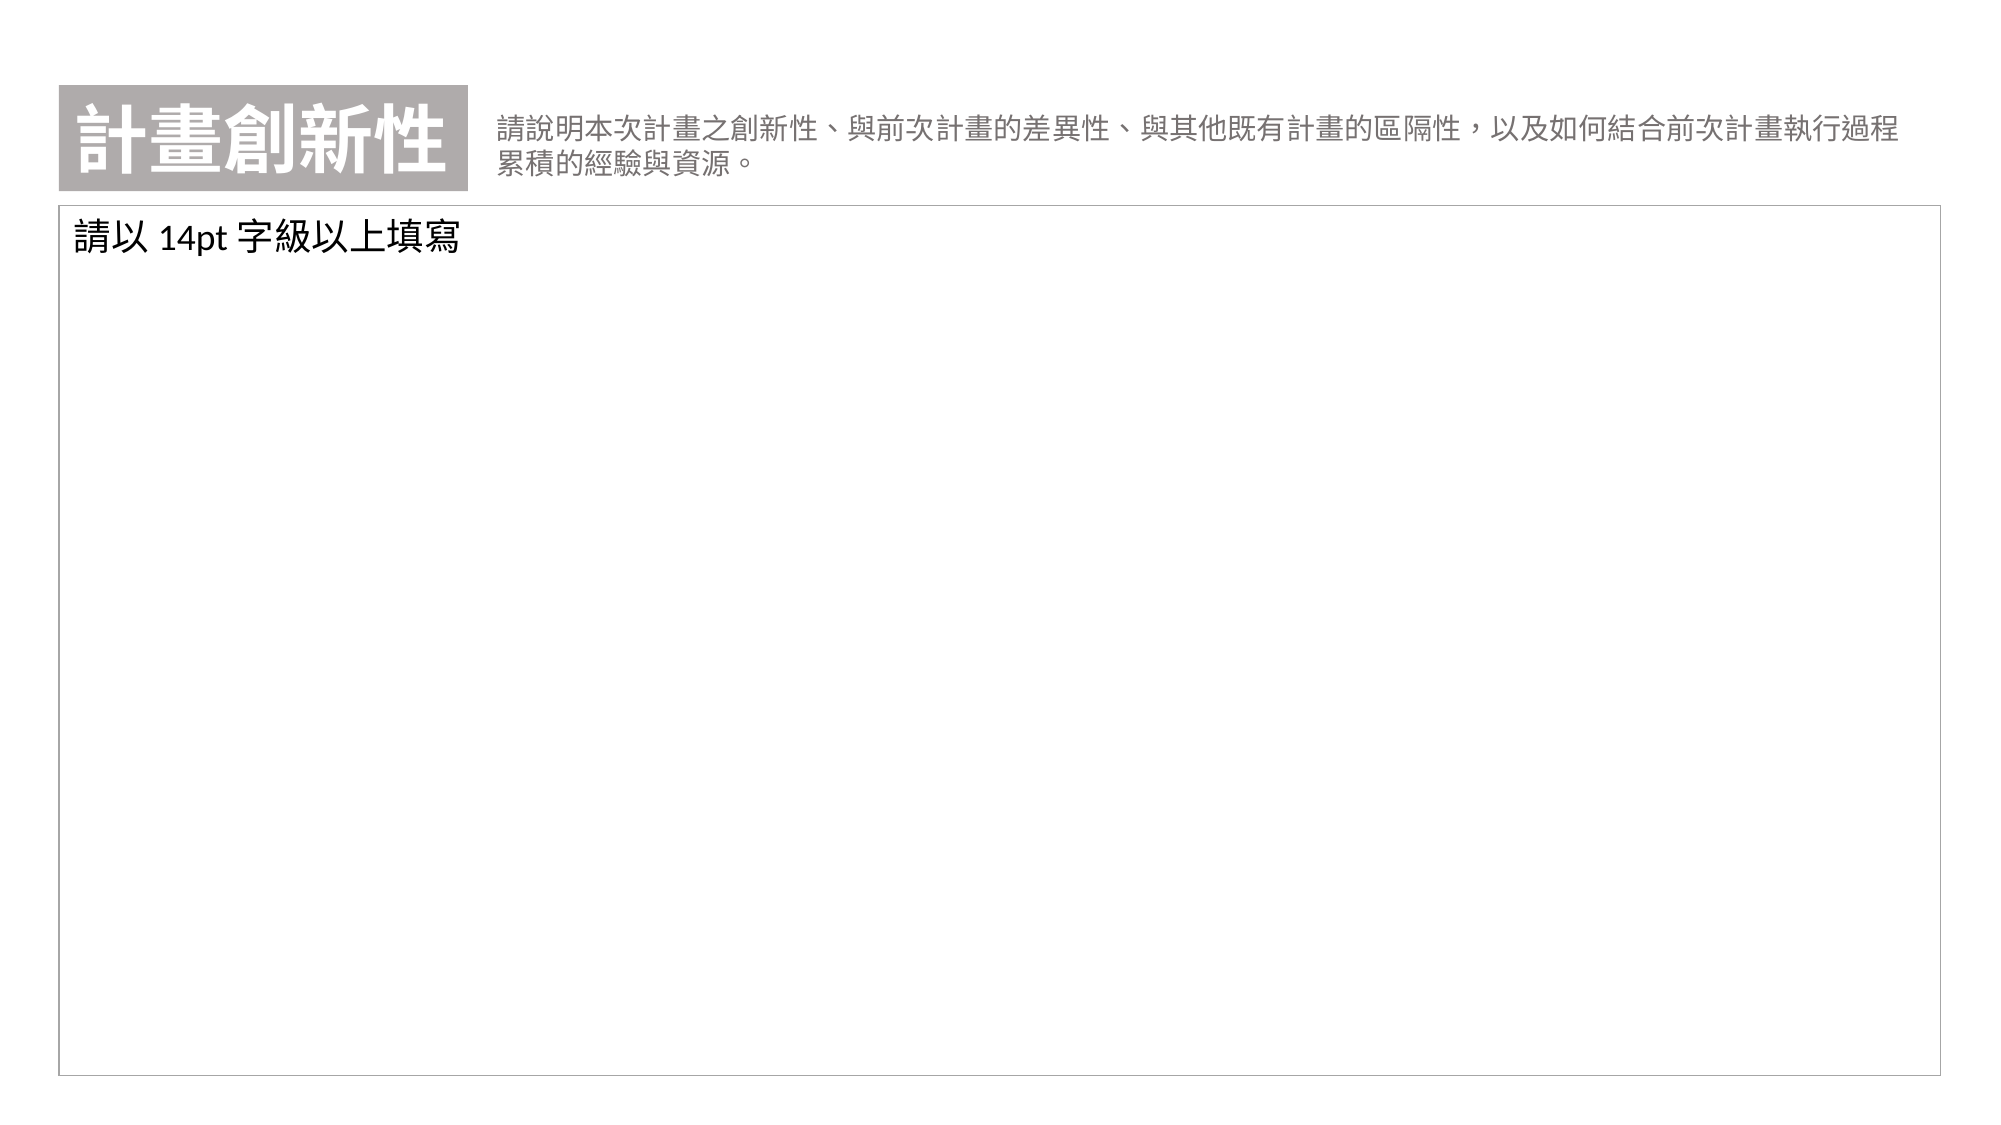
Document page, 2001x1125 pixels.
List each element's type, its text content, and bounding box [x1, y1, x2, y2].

text_box 請以14pt字級以上填寫 [58, 205, 1941, 1076]
text_box 計畫創新性 [58, 85, 468, 192]
text_box 請說明本次計畫之創新性、與前次計畫的差異性、與其他既有計畫的區隔性，以及如何結合前次計畫執行過程累積的經驗與資源。 [481, 102, 1941, 189]
